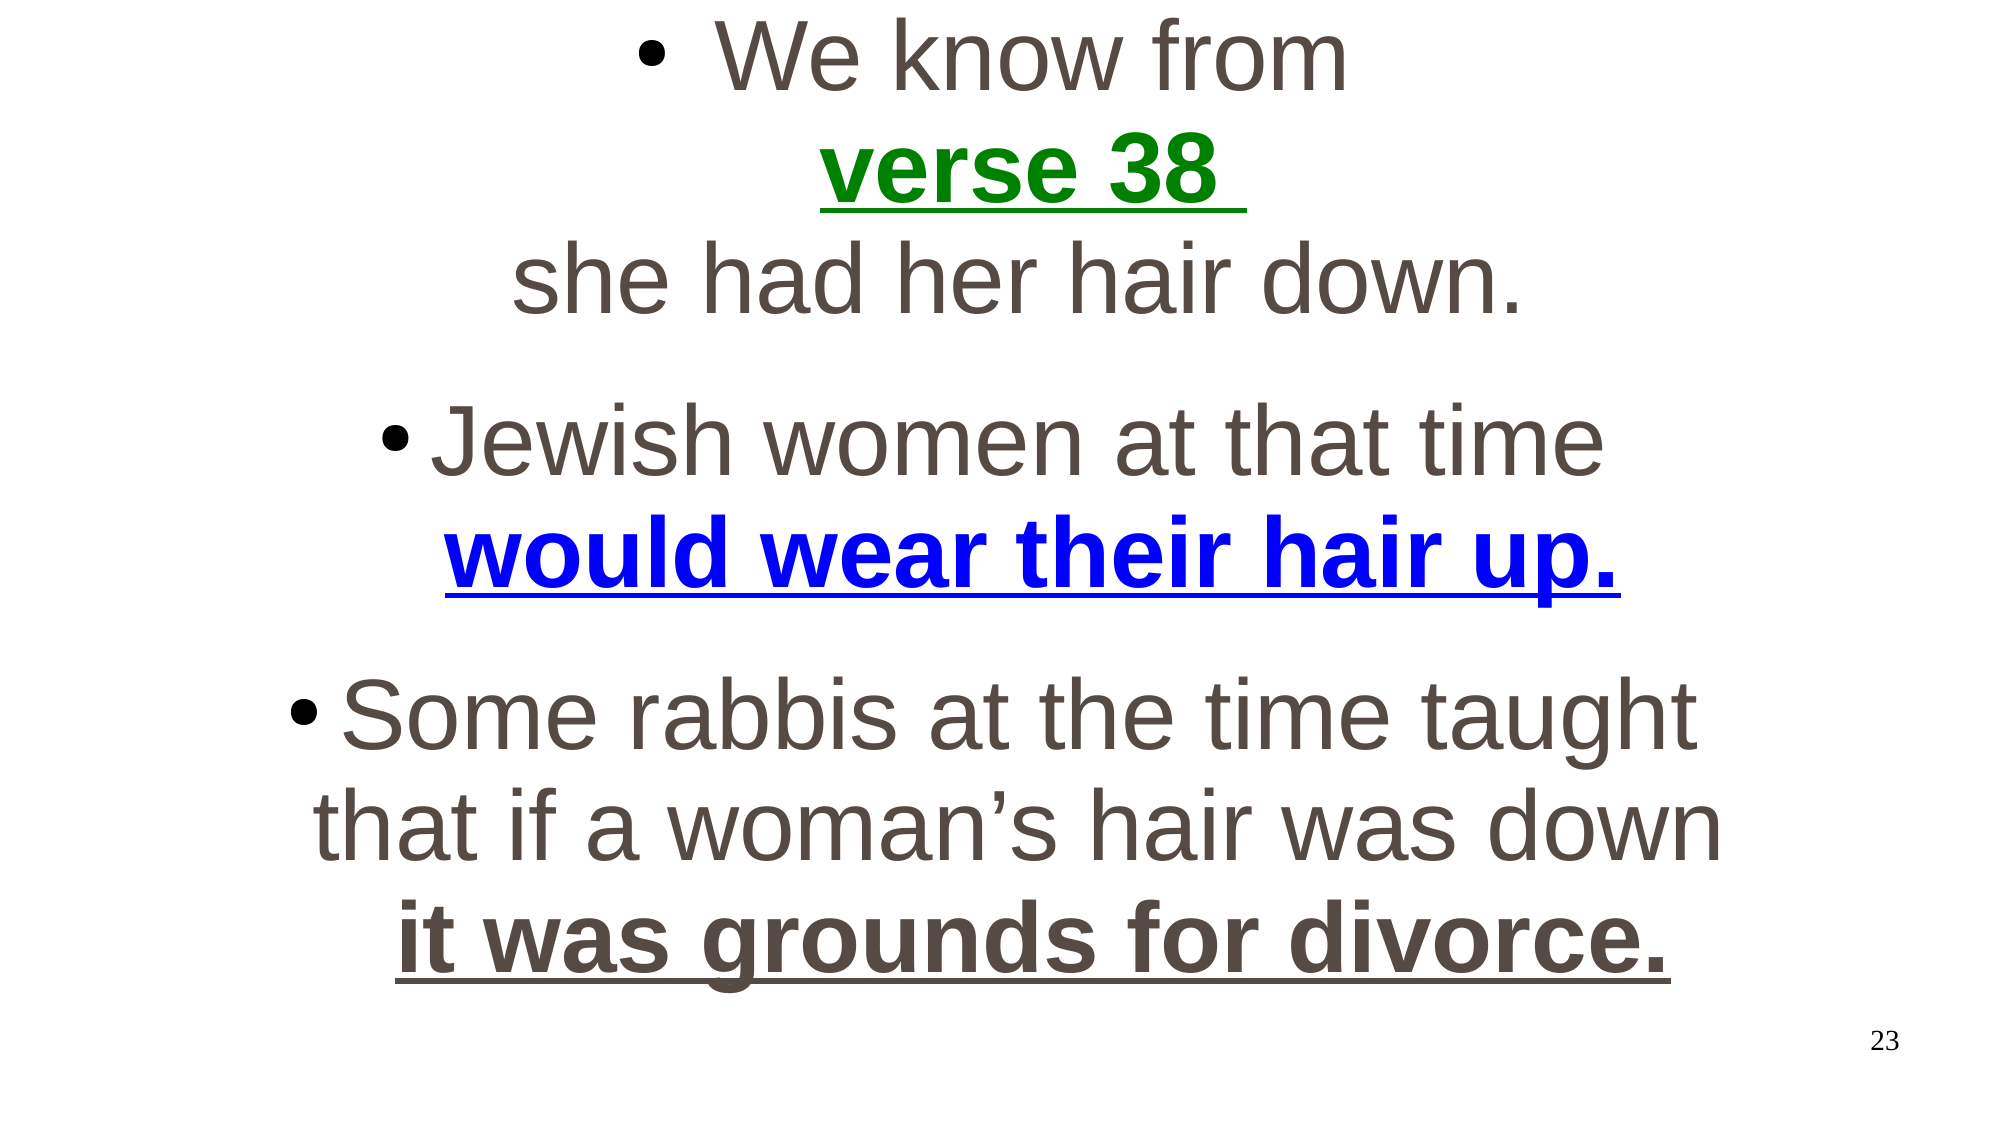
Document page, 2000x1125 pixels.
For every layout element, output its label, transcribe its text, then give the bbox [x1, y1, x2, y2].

list We know from verse 38 she had her hair down. Jewish women at that time would wear their hair up. Some rabbis at the time taught that if a woman’s hair was down it was grounds for divorce. [0, 0, 1996, 1123]
